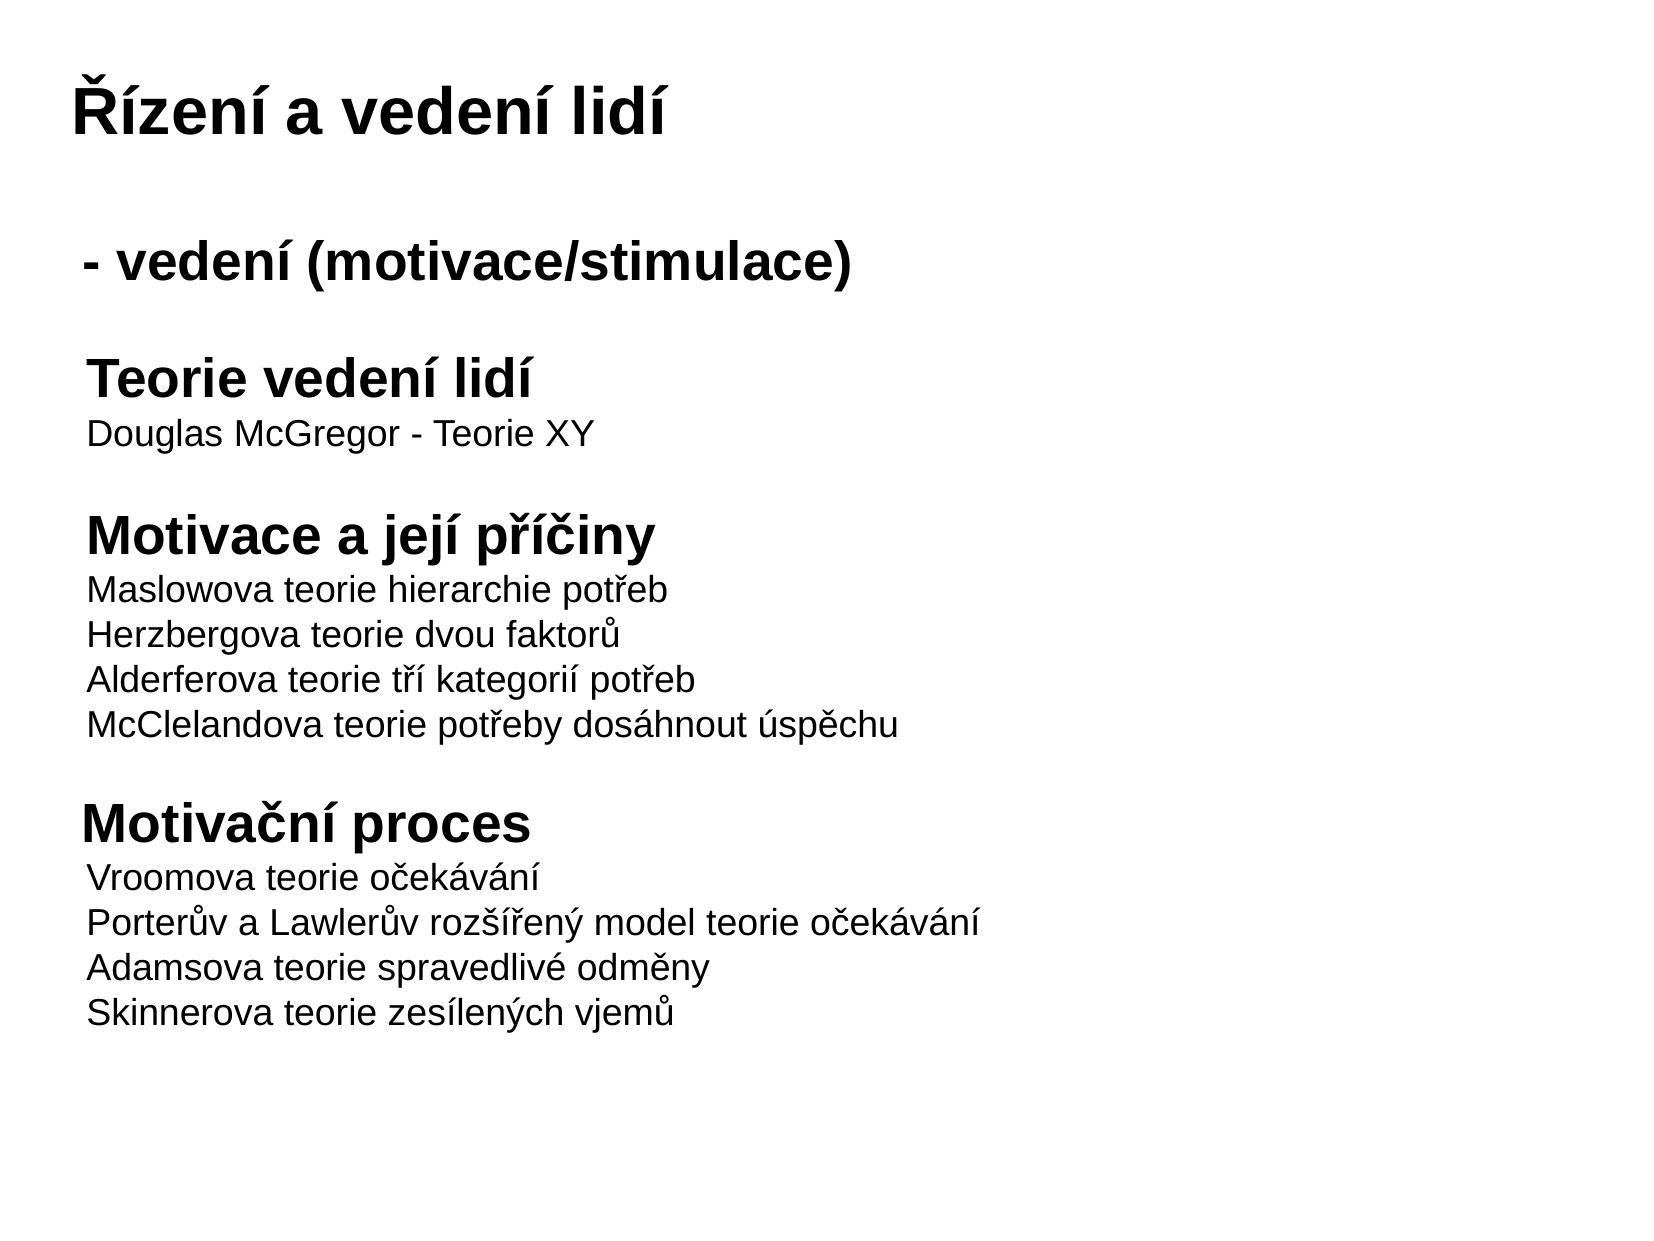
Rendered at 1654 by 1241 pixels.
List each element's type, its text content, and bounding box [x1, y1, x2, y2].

text_box Maslowova teorie hierarchie potřeb Herzbergova teorie dvou faktorů Alderferova teorie tří kategorií potřeb McClelandova teorie potřeby dosáhnout úspěchu [71, 557, 914, 753]
text_box Řízení a vedení lidí [56, 60, 1569, 156]
text_box Vroomova teorie očekávání Porterův a Lawlerův rozšířený model teorie očekávání Adamsova teorie spravedlivé odměny Skinnerova teorie zesílených vjemů [71, 845, 1007, 1041]
text_box Motivace a její příčiny [71, 491, 672, 557]
text_box Motivační proces [67, 779, 1654, 862]
text_box - vedení (motivace/stimulace) [68, 217, 869, 299]
text_box Teorie vedení lidí Douglas McGregor - Teorie XY [71, 334, 611, 462]
